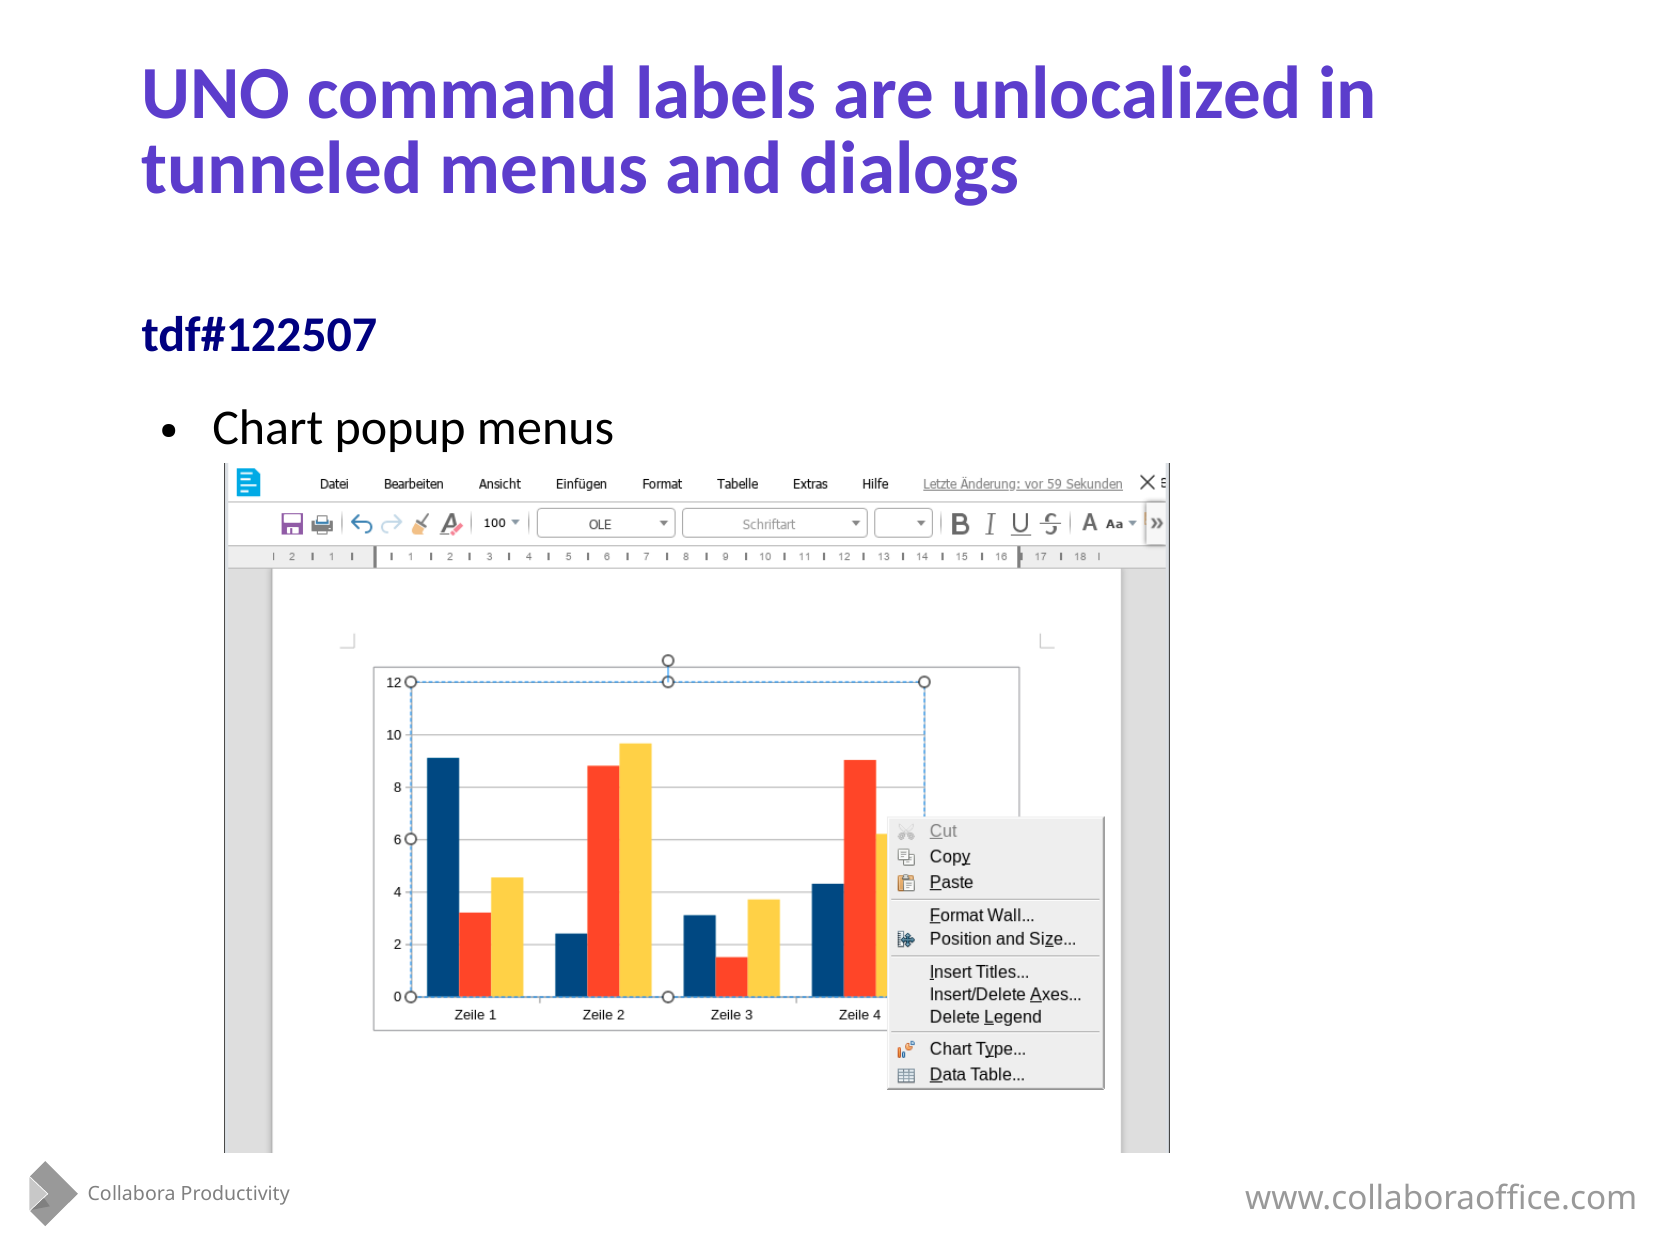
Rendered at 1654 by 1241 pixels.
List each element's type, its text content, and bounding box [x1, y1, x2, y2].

title UNO command labels are unlocalized in tunneled menus and dialogs [141, 62, 1571, 213]
picture [224, 463, 1170, 1153]
list tdf#122507 Chart popup menus [141, 302, 1512, 1130]
